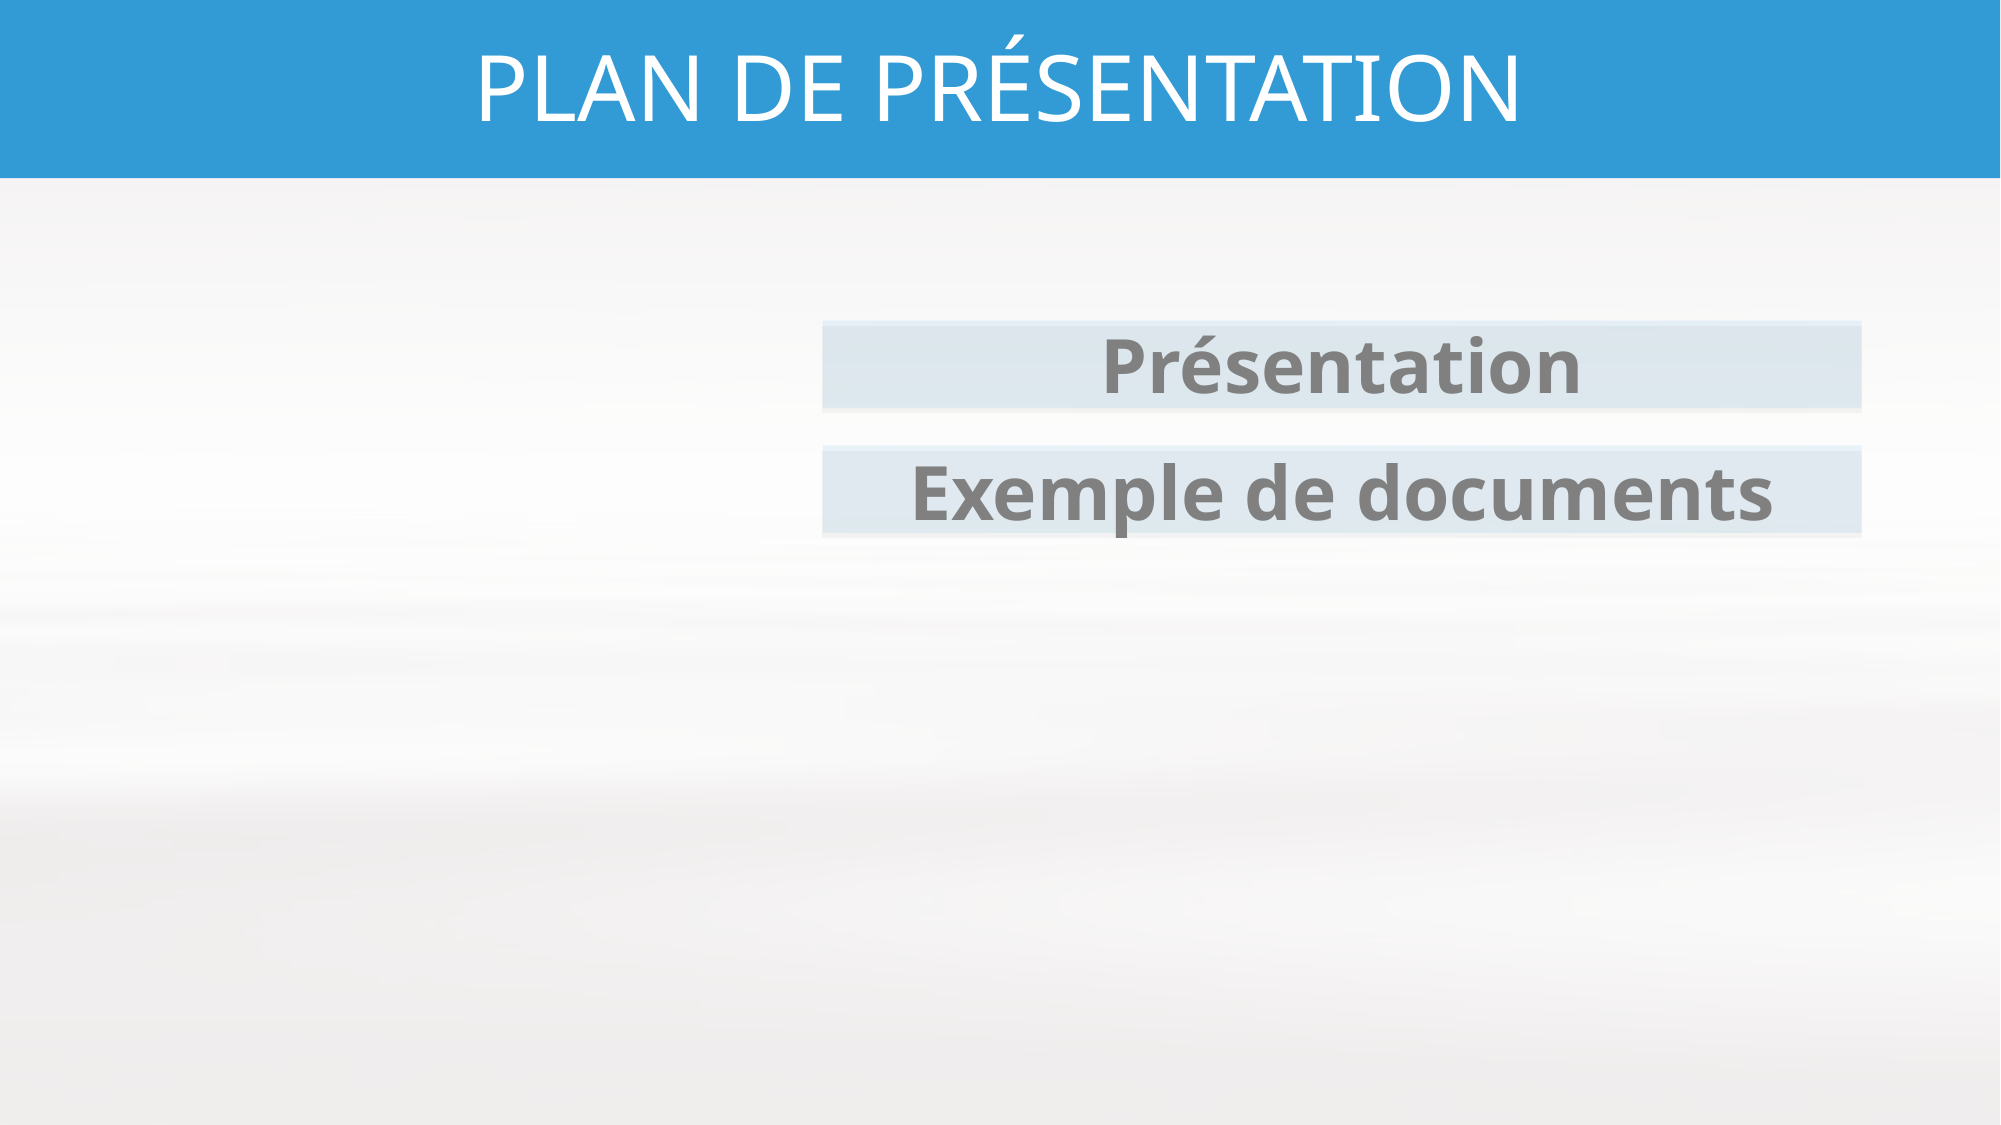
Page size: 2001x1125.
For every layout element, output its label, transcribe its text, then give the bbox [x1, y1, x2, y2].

text_box Présentation [822, 311, 1862, 417]
text_box PLAN DE PRÉSENTATION [0, 0, 2000, 173]
text_box Exemple de documents [822, 438, 1862, 544]
